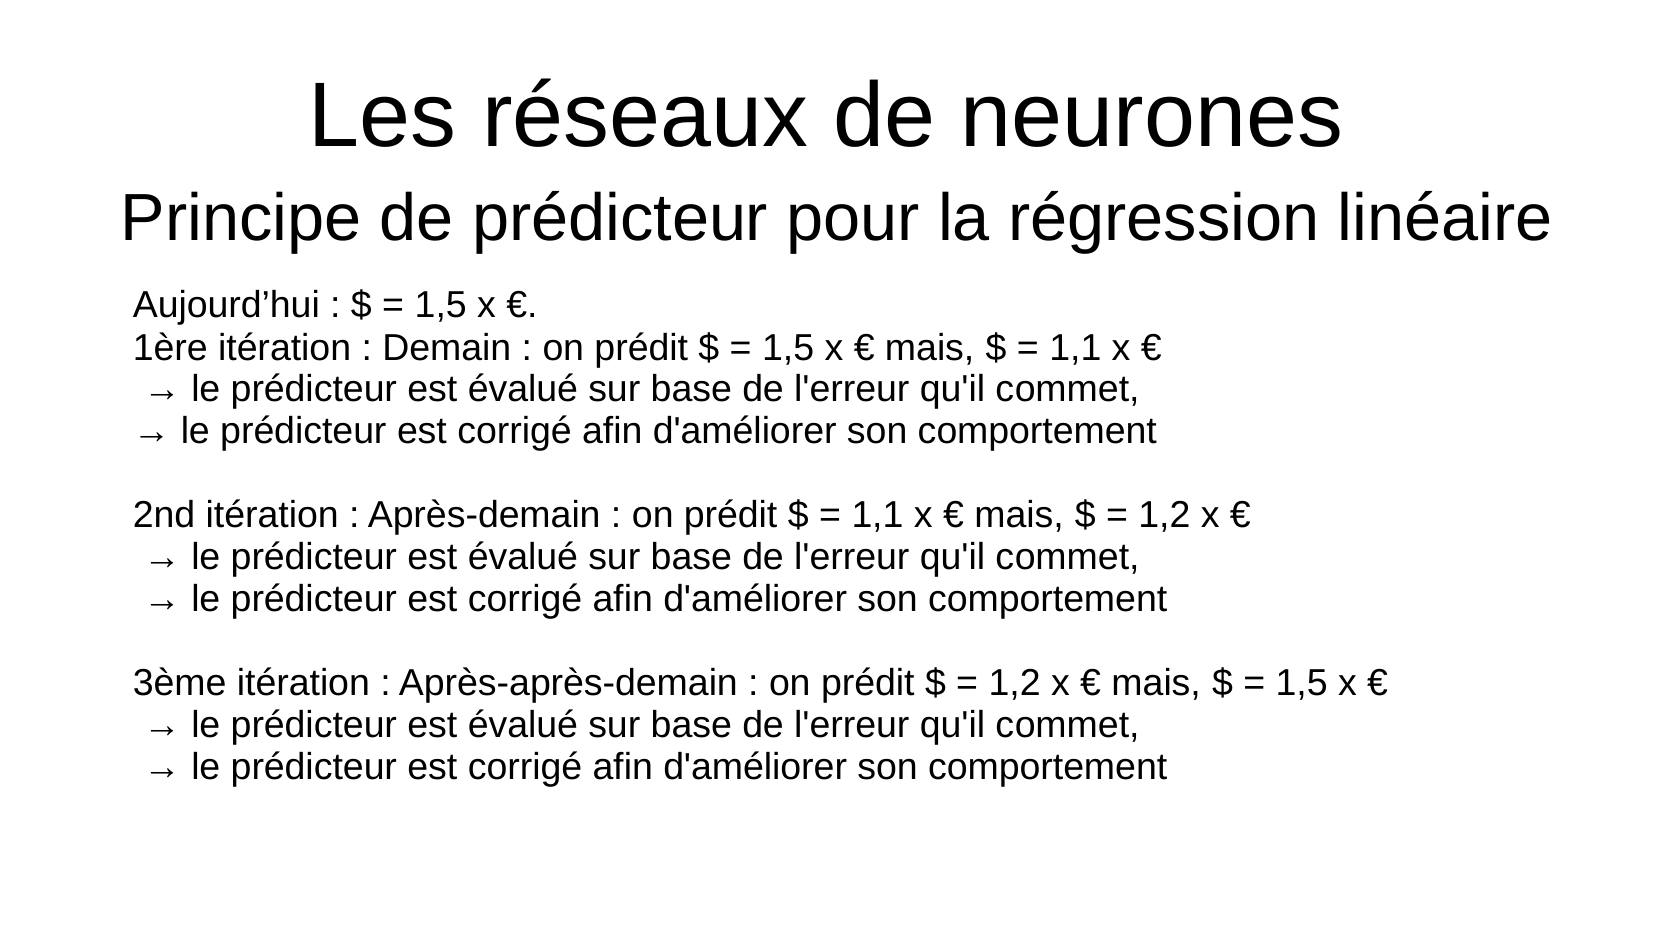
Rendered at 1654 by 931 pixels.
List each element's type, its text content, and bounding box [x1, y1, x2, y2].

text_box Aujourd’hui : $ = 1,5 x €. 1ère itération : Demain : on prédit $ = 1,5 x € mais, $ = 1,1 x € → le prédicteur est évalué sur base de l'erreur qu'il commet, → le prédicteur est corrigé afin d'améliorer son comportement 2nd itération : Après-demain : on prédit $ = 1,1 x € mais, $ = 1,2 x € → le prédicteur est évalué sur base de l'erreur qu'il commet, → le prédicteur est corrigé afin d'améliorer son comportement 3ème itération : Après-après-demain : on prédit $ = 1,2 x € mais, $ = 1,5 x € → le prédicteur est évalué sur base de l'erreur qu'il commet, → le prédicteur est corrigé afin d'améliorer son comportement [118, 276, 1404, 796]
title Les réseaux de neurones [82, 37, 1571, 193]
subtitle Principe de prédicteur pour la régression linéaire [93, 179, 1582, 255]
